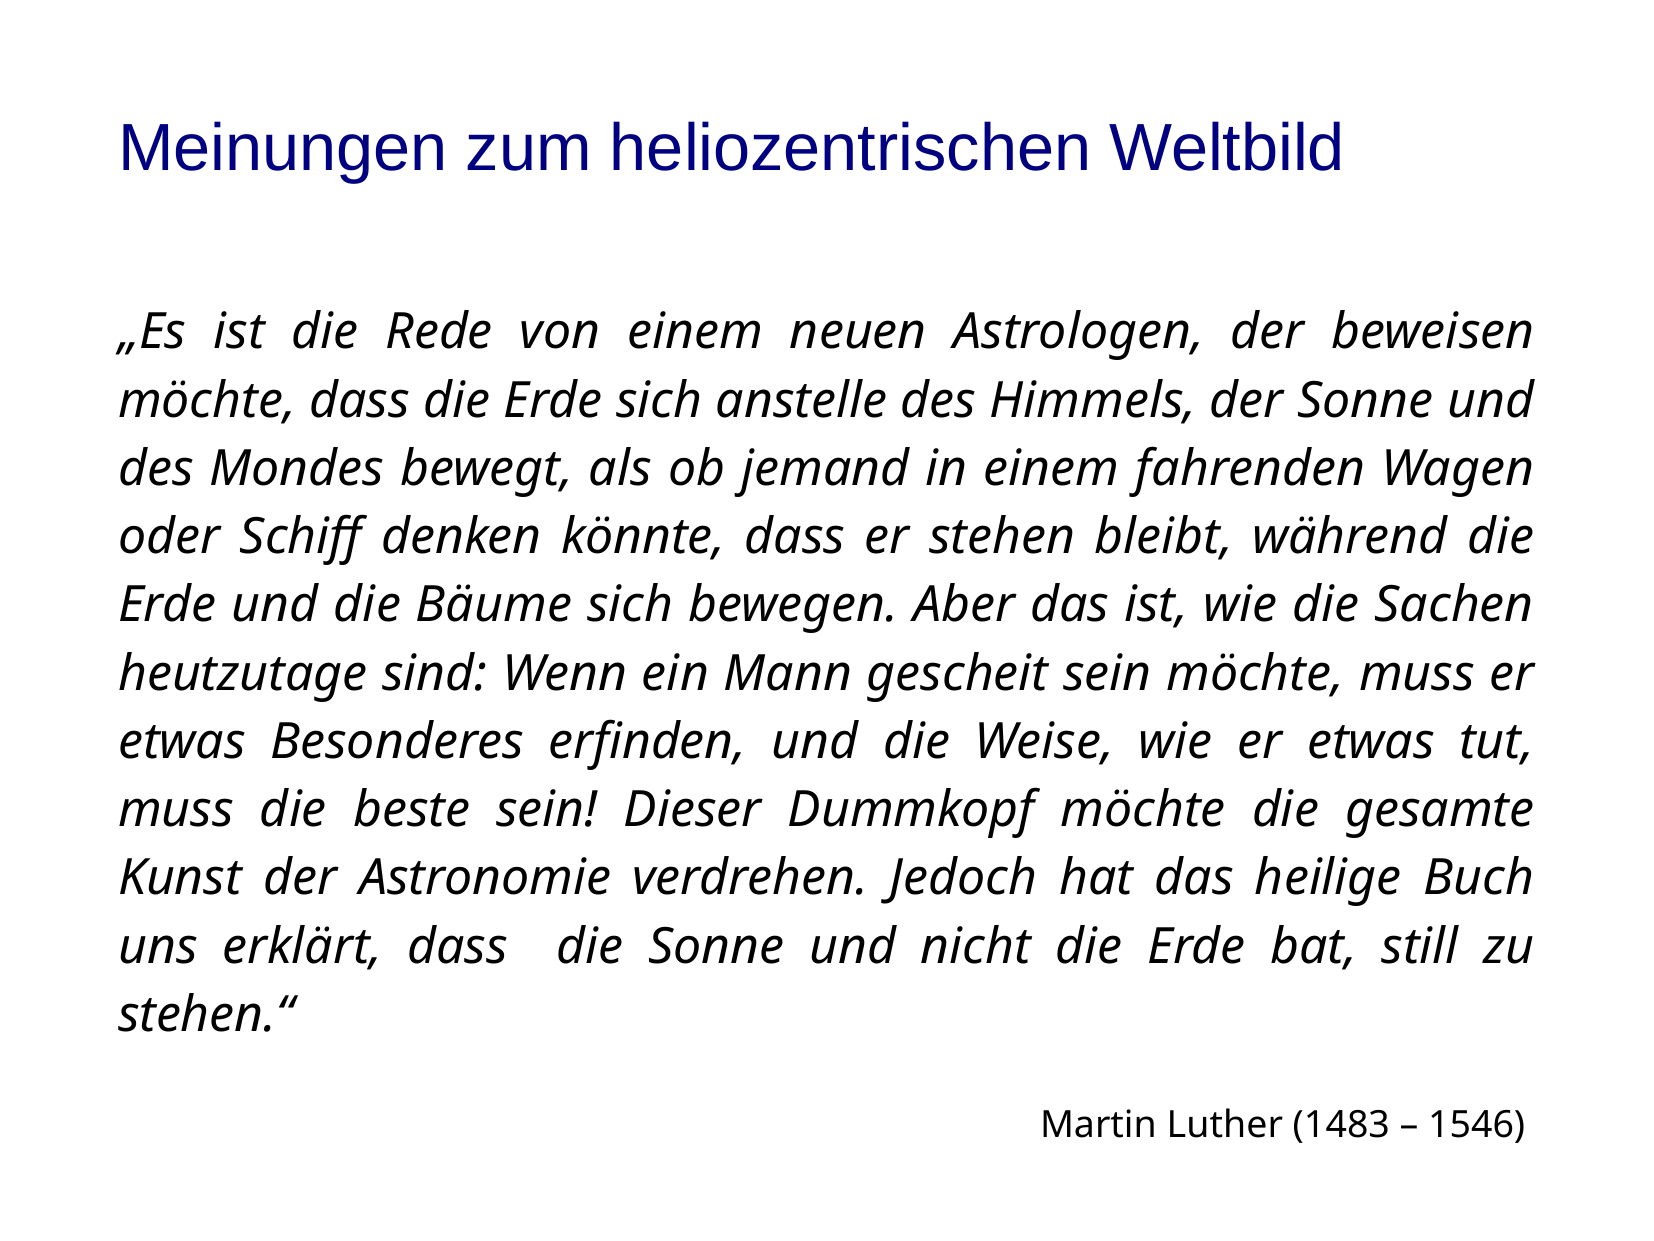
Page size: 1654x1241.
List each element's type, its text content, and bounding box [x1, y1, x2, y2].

title Martin Luther (1483 – 1546) [903, 1079, 1536, 1168]
list „Es ist die Rede von einem neuen Astrologen, der beweisen möchte, dass die Erde sich anstelle des Himmels, der Sonne und des Mondes bewegt, als ob jemand in einem fahrenden Wagen oder Schiff denken könnte, dass er stehen bleibt, während die Erde und die Bäume sich bewegen. Aber das ist, wie die Sachen heutzutage sind: Wenn ein Mann gescheit sein möchte, muss er etwas Besonderes erfinden, und die Weise, wie er etwas tut, muss die beste sein! Dieser Dummkopf möchte die gesamte Kunst der Astronomie verdrehen. Jedoch hat das heilige Buch uns erklärt, dass die Sonne und nicht die Erde bat, still zu stehen.“ [118, 295, 1536, 1079]
title Meinungen zum heliozentrischen Weltbild [118, 88, 1607, 207]
